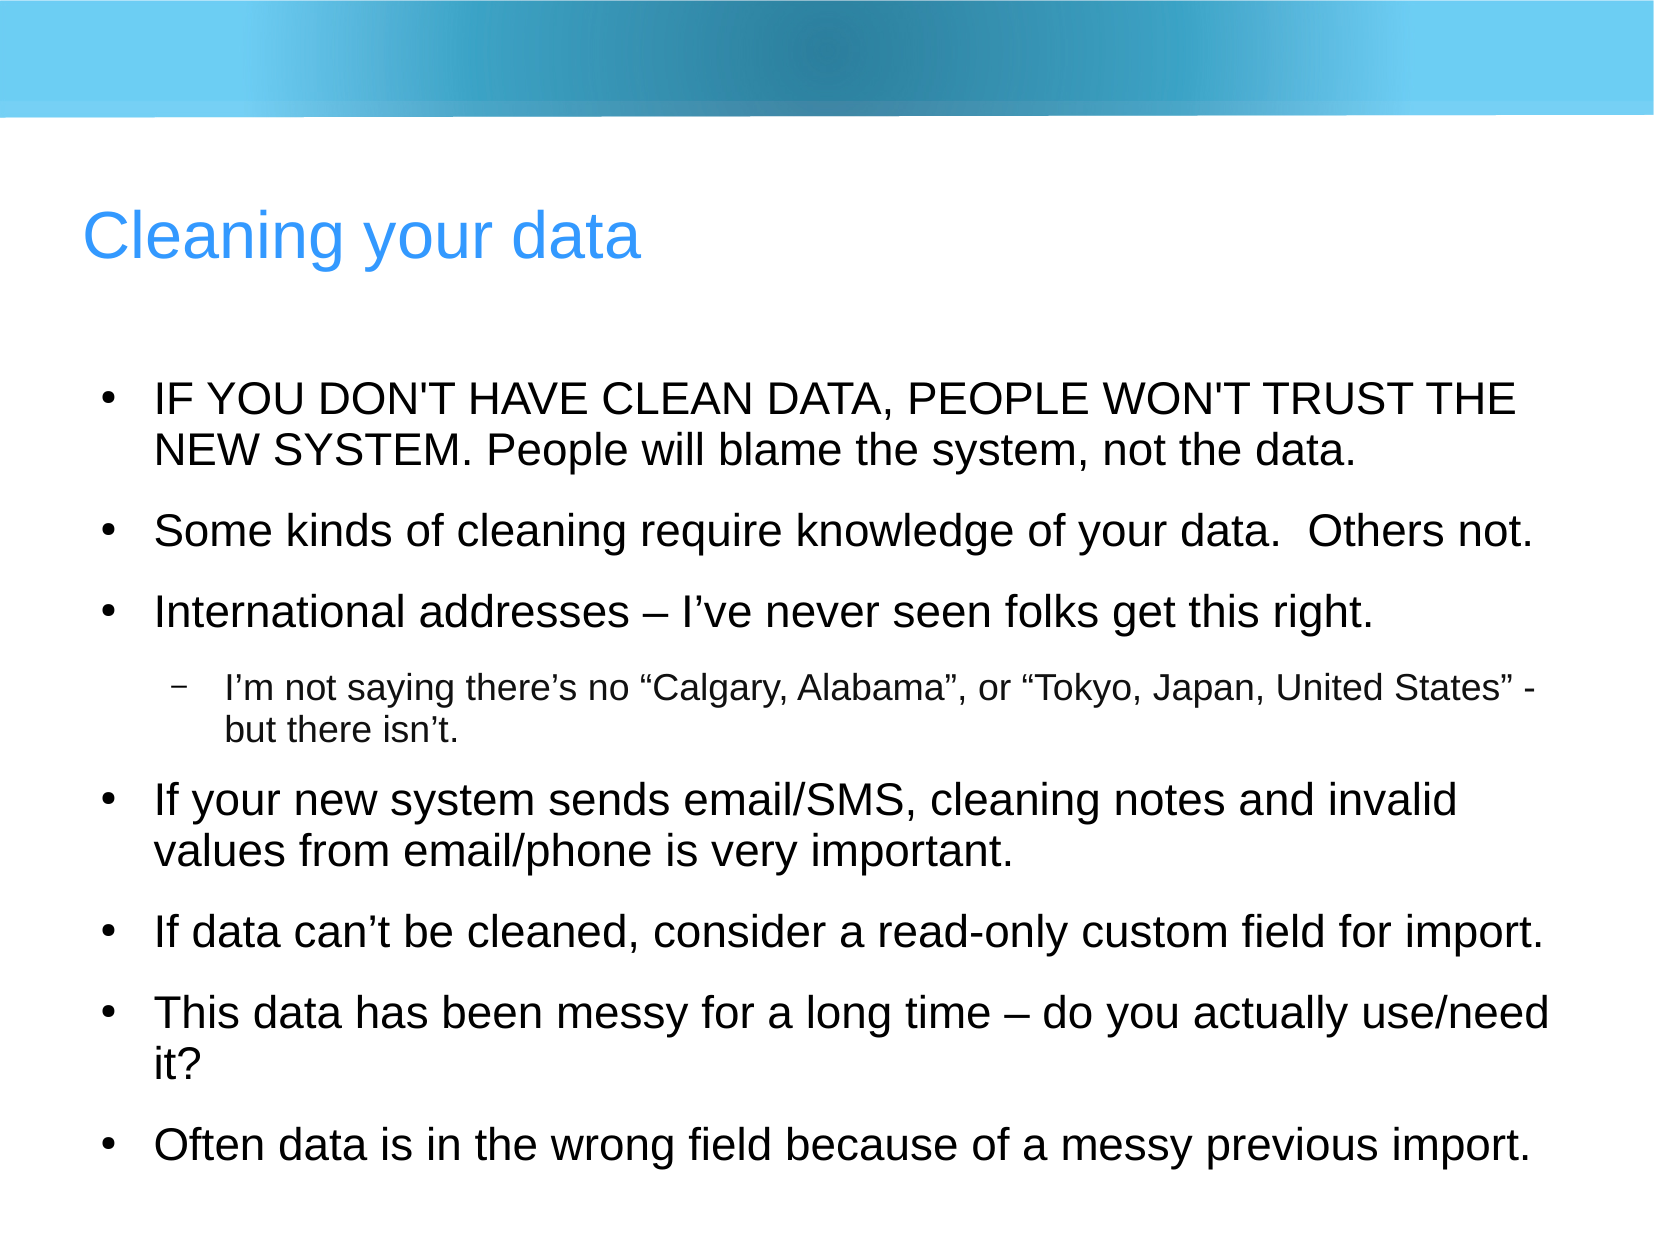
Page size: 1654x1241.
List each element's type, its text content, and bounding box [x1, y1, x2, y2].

title Cleaning your data [82, 132, 1571, 340]
picture [0, 0, 1654, 1241]
list IF YOU DON'T HAVE CLEAN DATA, PEOPLE WON'T TRUST THE NEW SYSTEM. People will blame the system, not the data. Some kinds of cleaning require knowledge of your data. Others not. International addresses – I’ve never seen folks get this right. I’m not saying there’s no “Calgary, Alabama”, or “Tokyo, Japan, United States” - but there isn’t. If your new system sends email/SMS, cleaning notes and invalid values from email/phone is very important. If data can’t be cleaned, consider a read-only custom field for import. This data has been messy for a long time – do you actually use/need it? Often data is in the wrong field because of a messy previous import. [82, 372, 1571, 1171]
